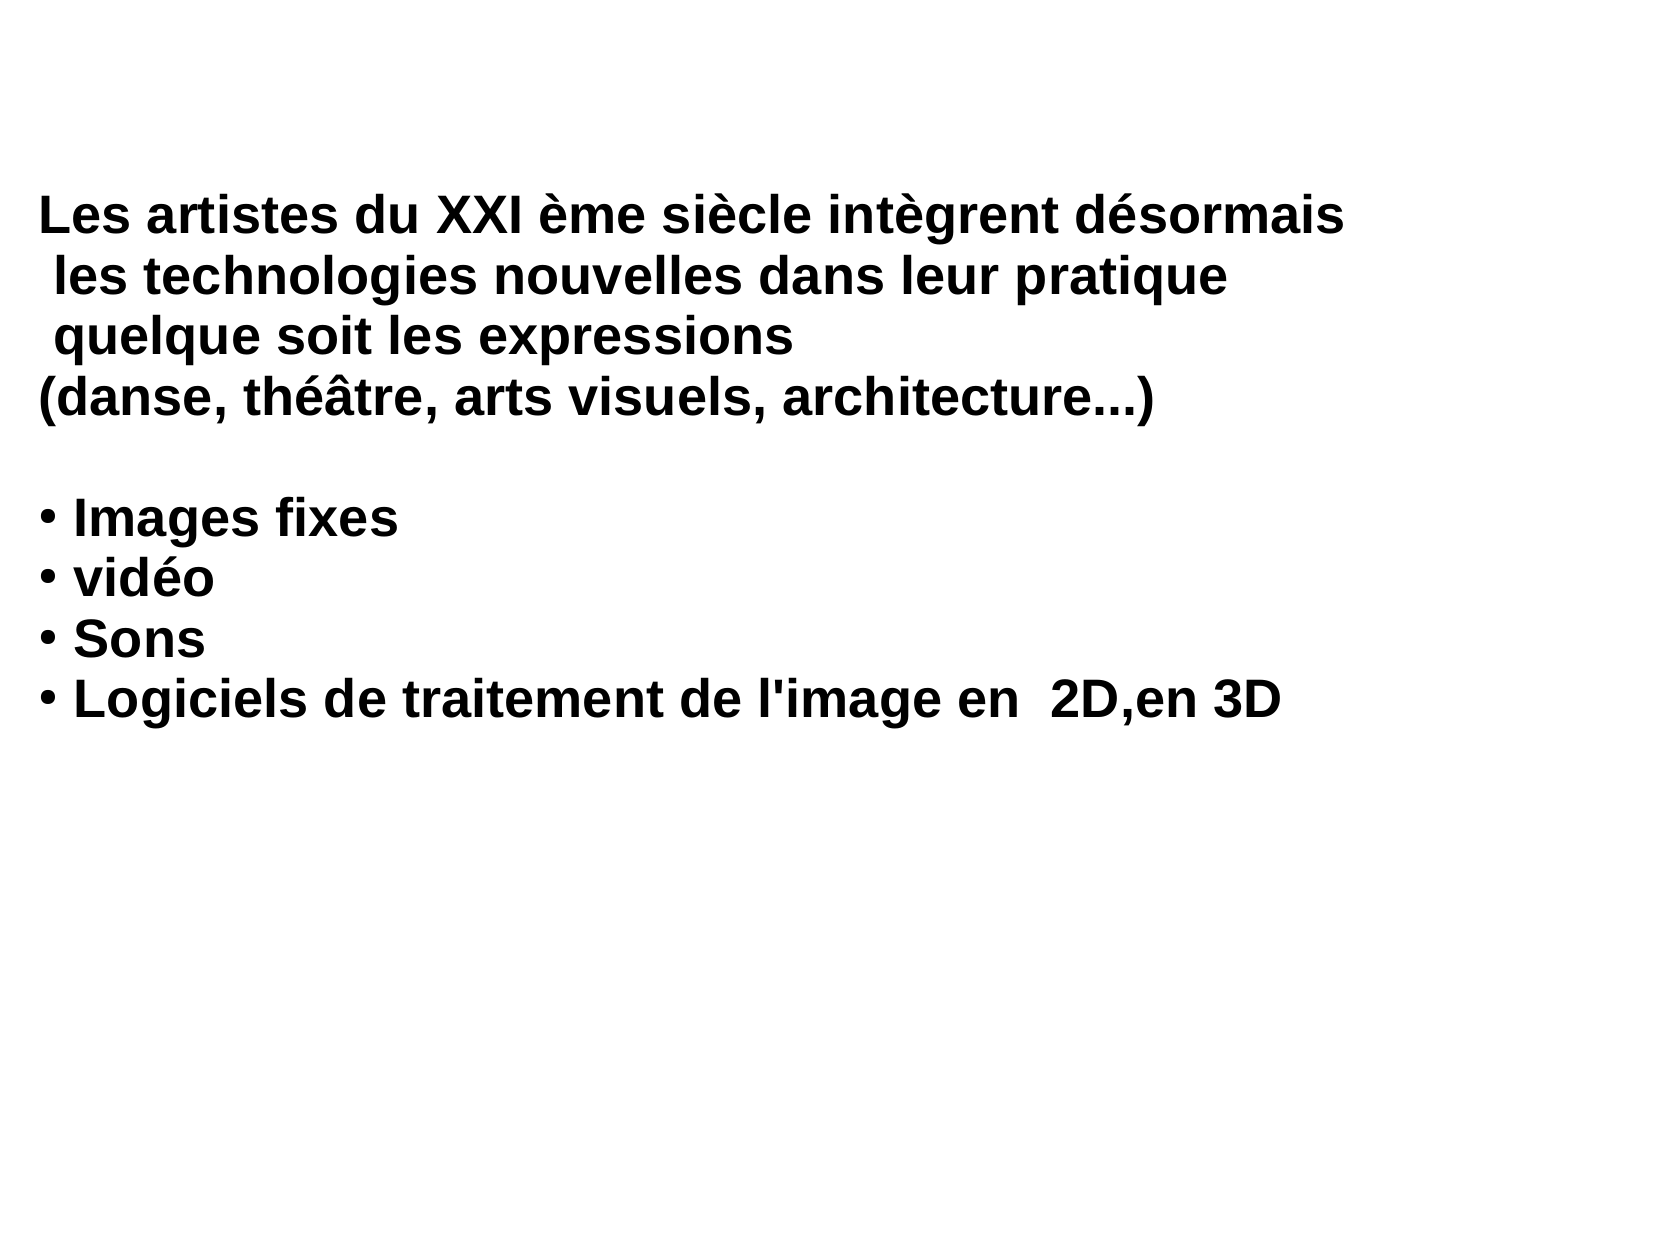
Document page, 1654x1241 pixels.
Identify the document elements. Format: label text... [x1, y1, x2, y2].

text_box Les artistes du XXI ème siècle intègrent désormais les technologies nouvelles dans leur pratique quelque soit les expressions (danse, théâtre, arts visuels, architecture...) Images fixes vidéo Sons Logiciels de traitement de l'image en 2D,en 3D [23, 177, 1654, 793]
